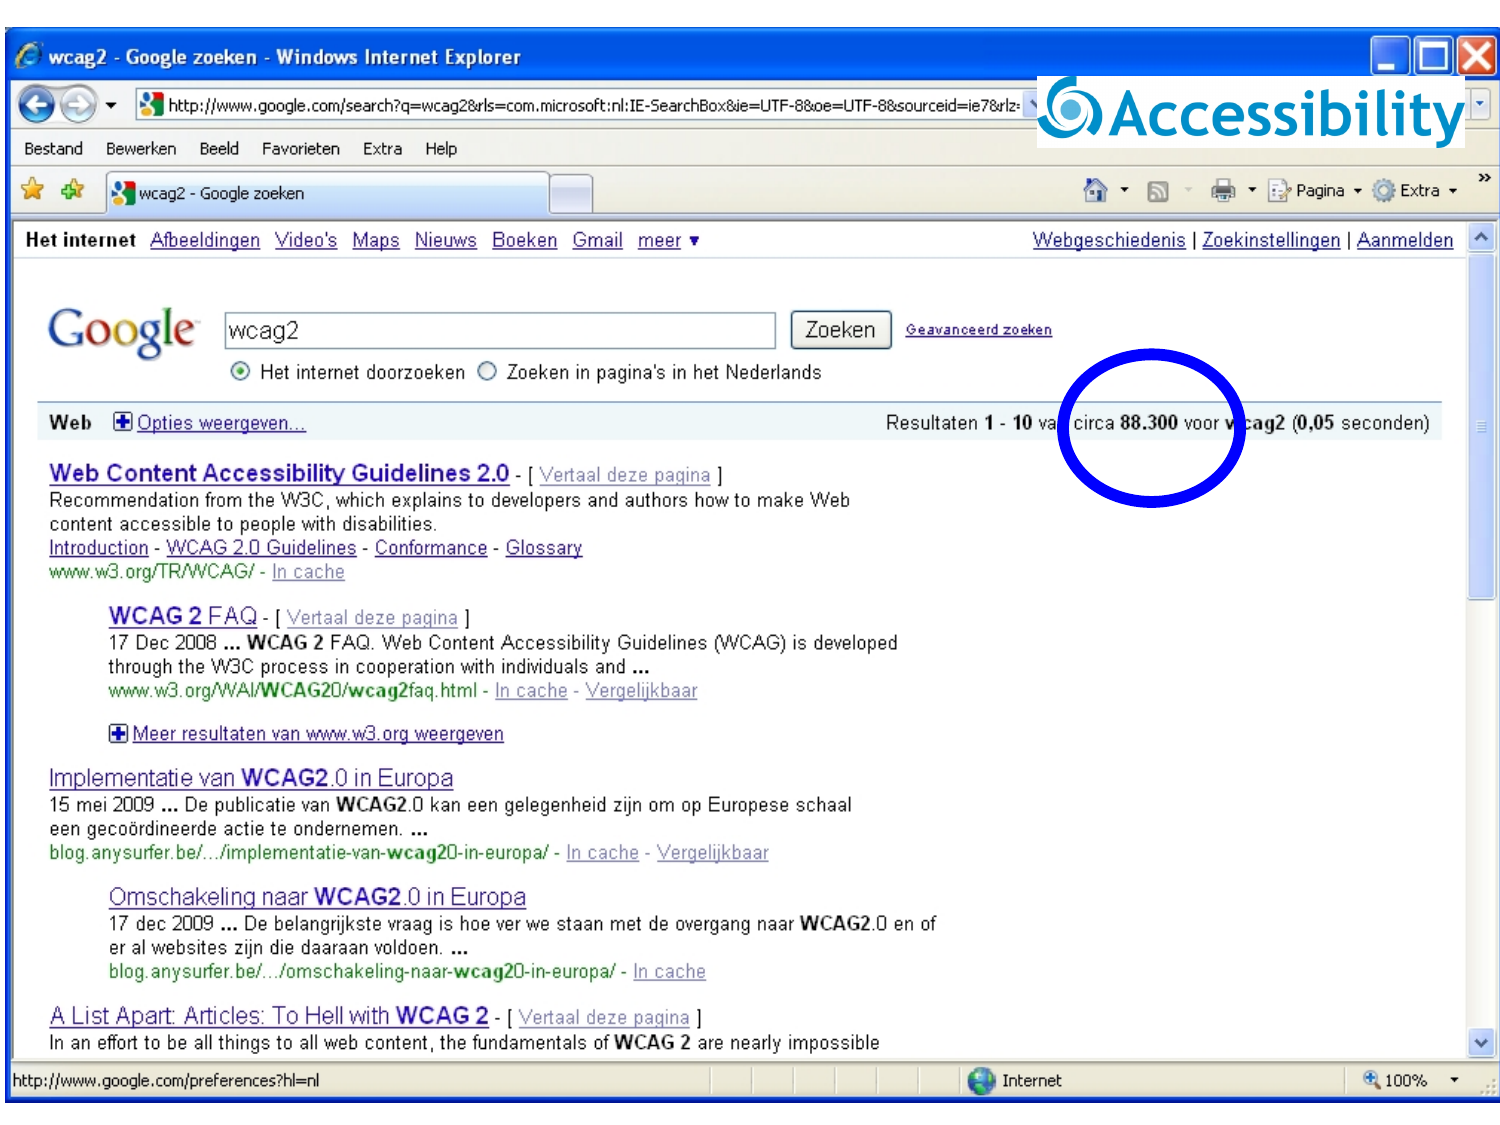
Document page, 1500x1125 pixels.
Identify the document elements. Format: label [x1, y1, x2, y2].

picture [5, 27, 1500, 1103]
text_box [1062, 354, 1241, 502]
